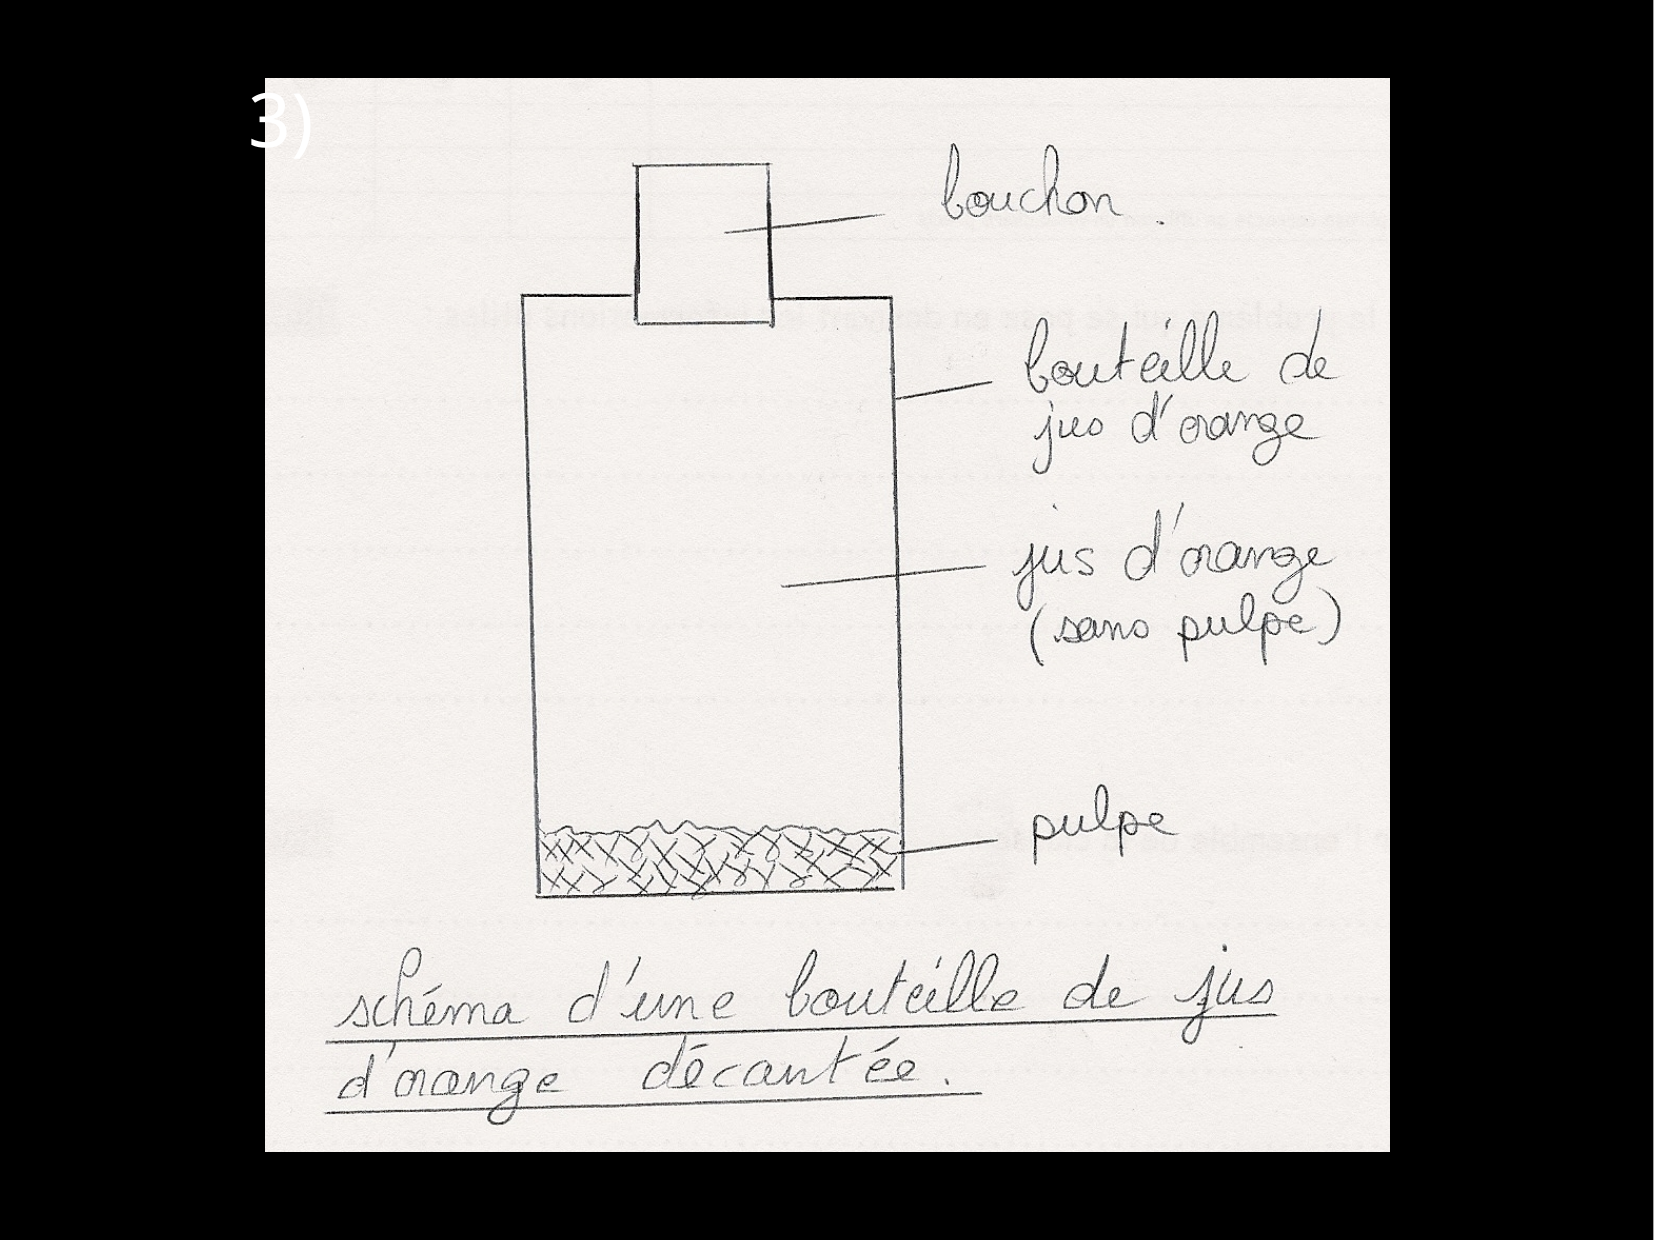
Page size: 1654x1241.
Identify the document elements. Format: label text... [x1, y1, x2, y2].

picture [265, 1109, 1390, 1152]
subtitle 3) [82, 49, 1571, 1109]
